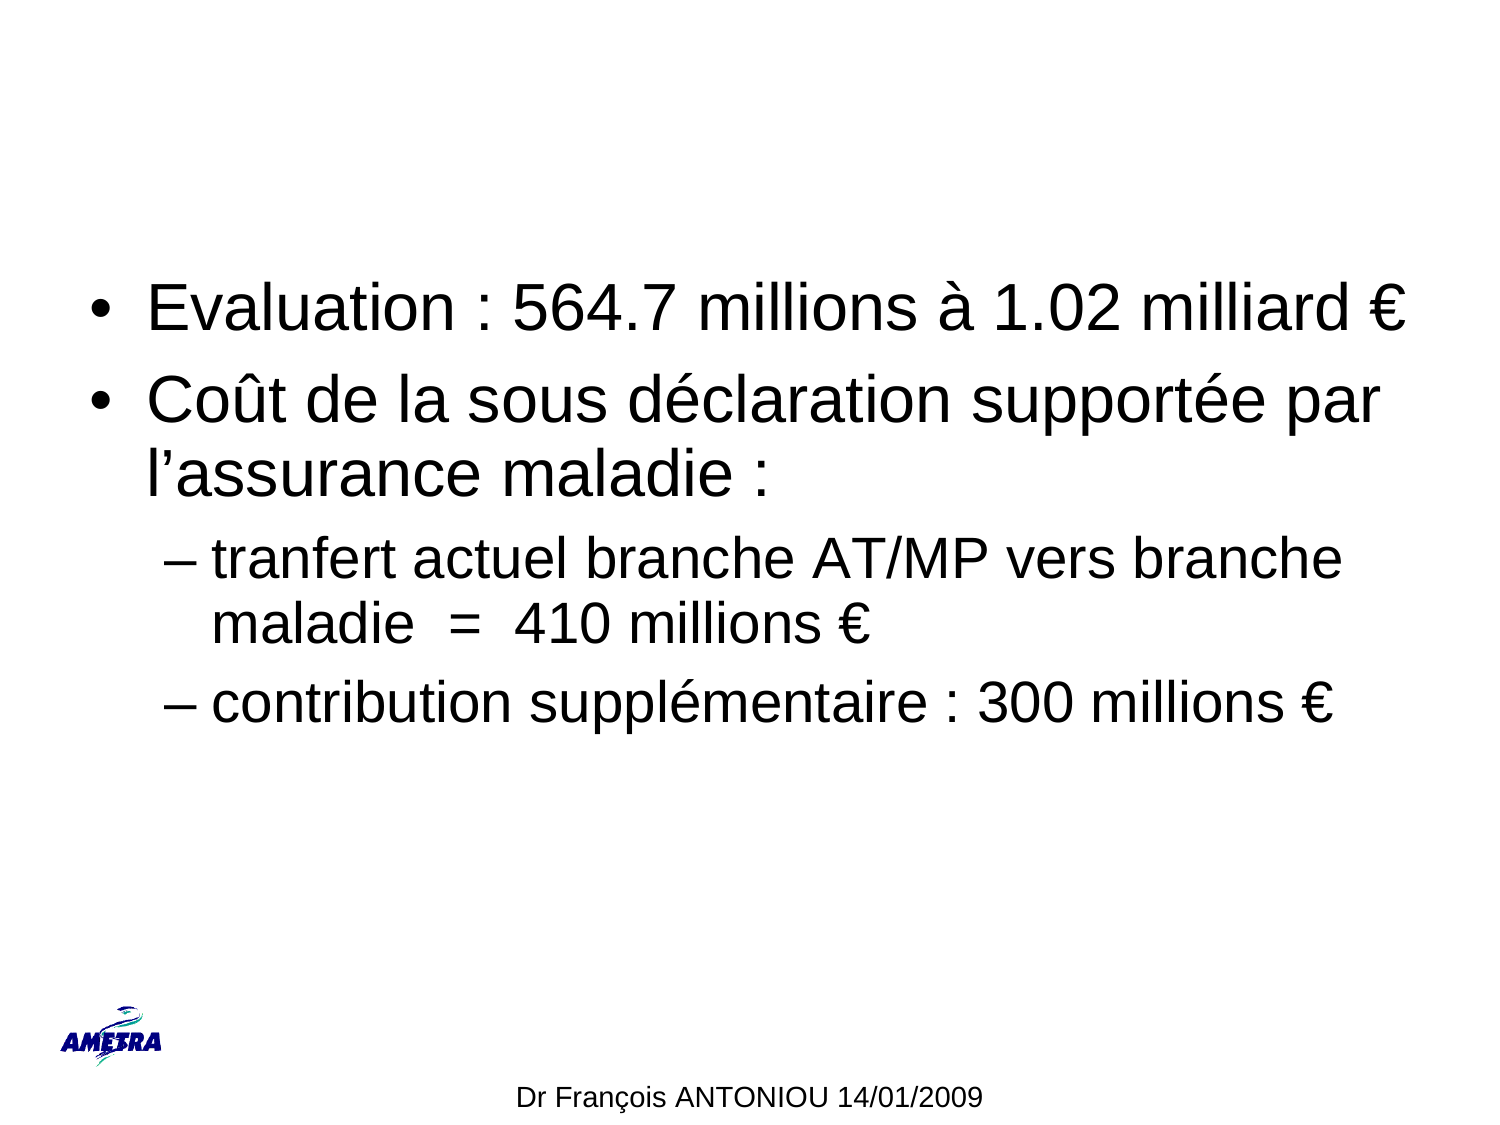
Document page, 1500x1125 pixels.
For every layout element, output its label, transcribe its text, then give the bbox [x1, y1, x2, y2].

list Evaluation : 564.7 millions à 1.02 milliard € Coût de la sous déclaration supportée par l’assurance maladie : tranfert actuel branche AT/MP vers branche maladie = 410 millions € contribution supplémentaire : 300 millions € [75, 262, 1426, 1005]
picture [41, 984, 184, 1093]
